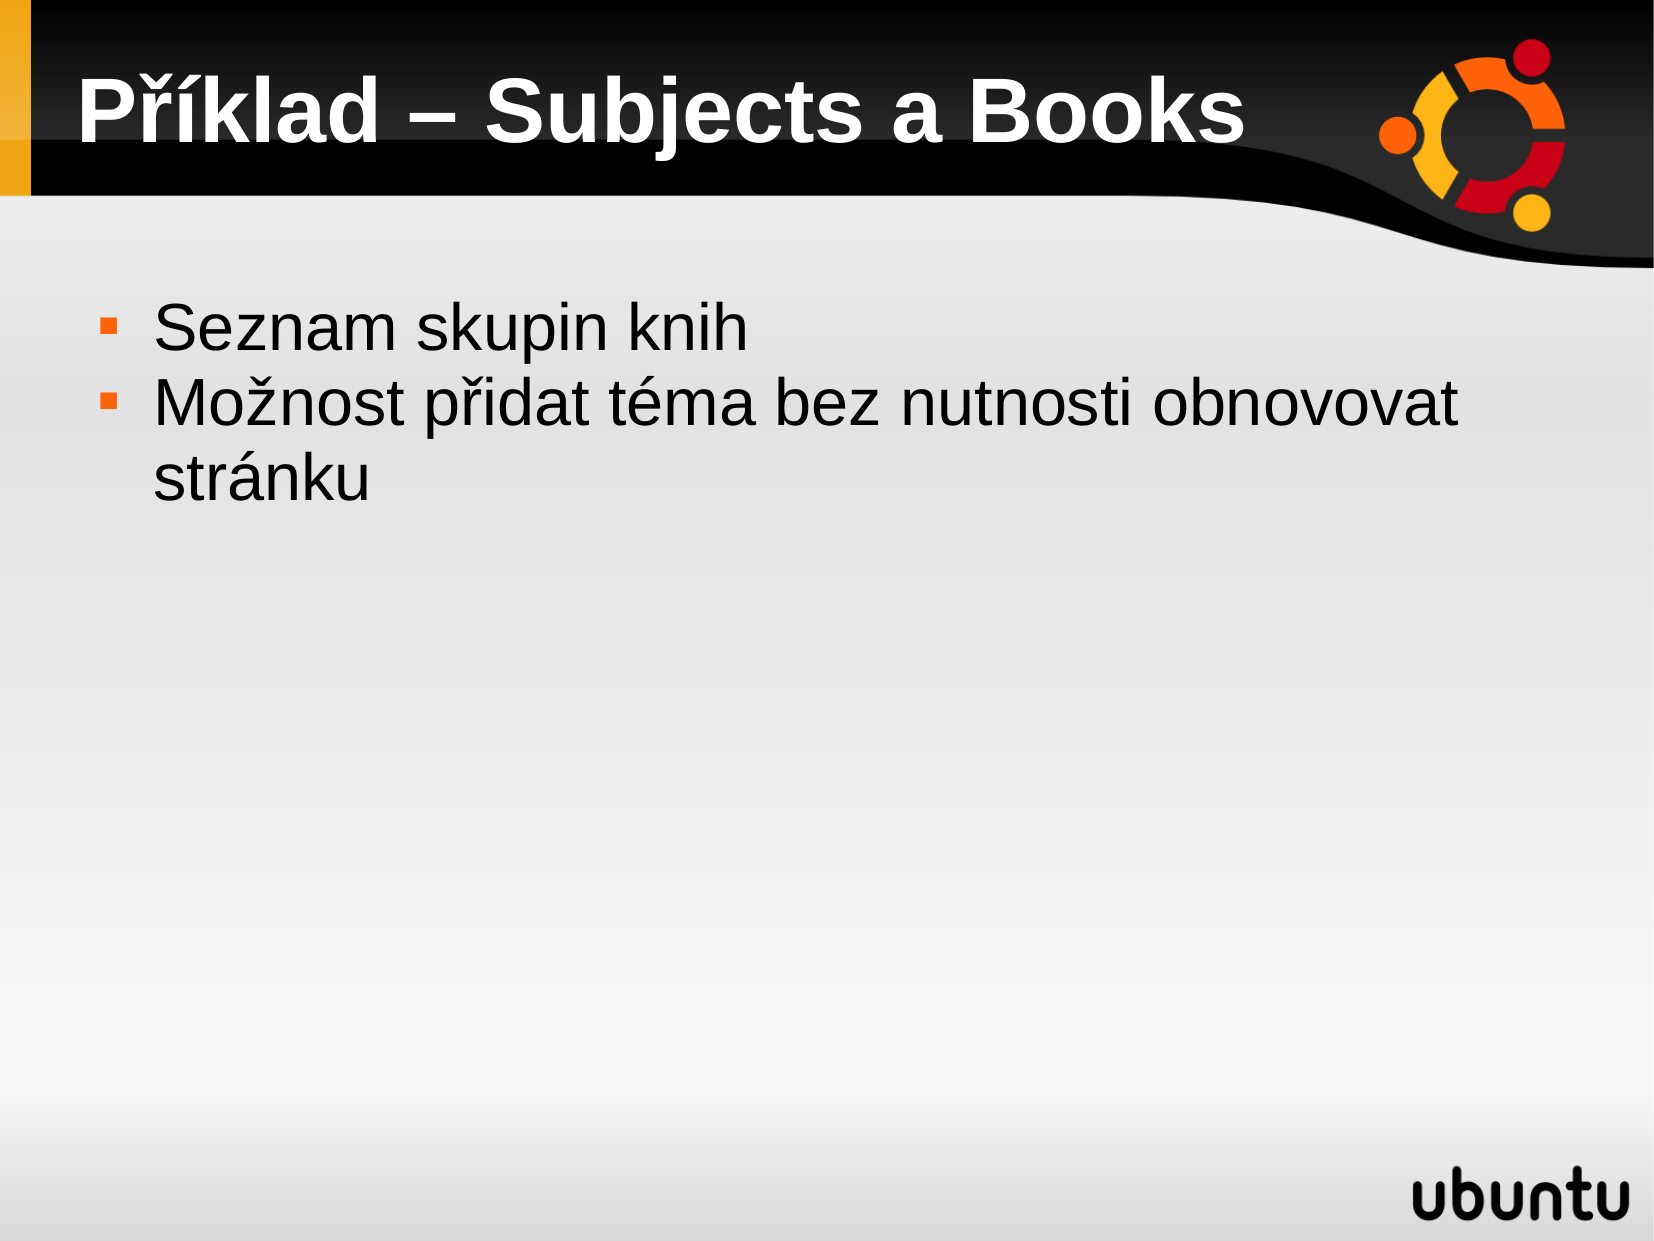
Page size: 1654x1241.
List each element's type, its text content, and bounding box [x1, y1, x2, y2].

picture [0, 0, 1654, 1241]
list Seznam skupin knih Možnost přidat téma bez nutnosti obnovovat stránku [82, 290, 1571, 1094]
title Příklad – Subjects a Books [76, 14, 1565, 207]
